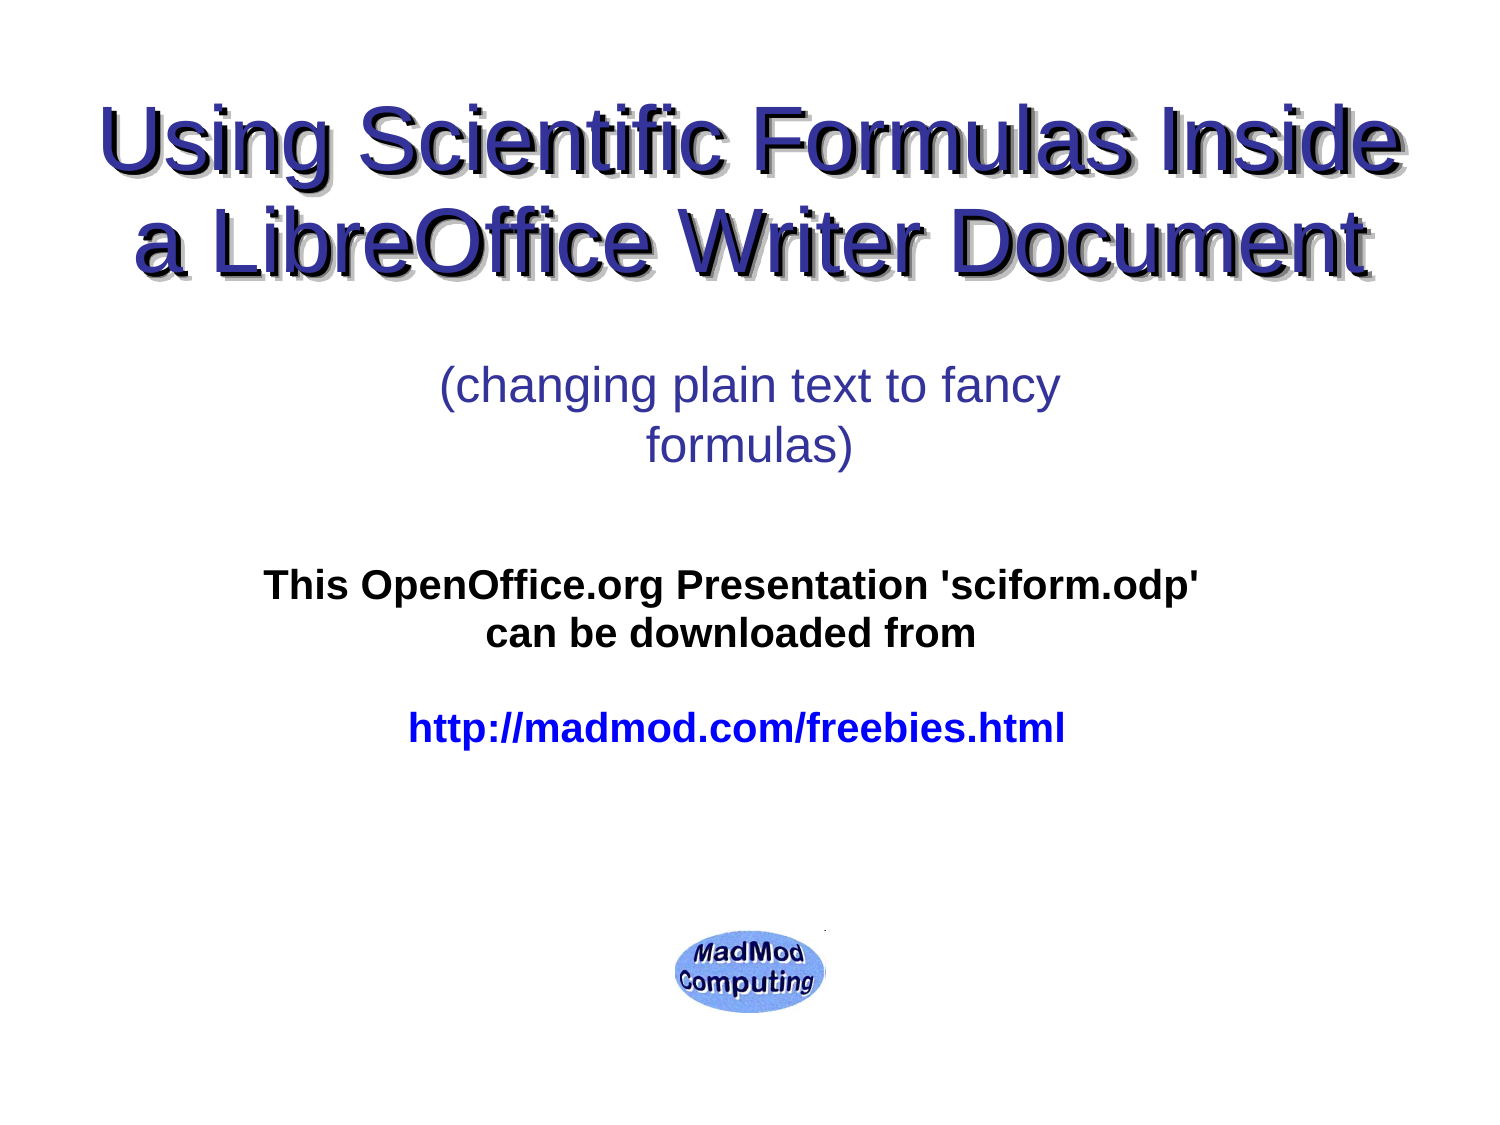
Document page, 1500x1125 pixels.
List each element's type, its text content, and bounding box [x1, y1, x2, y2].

text_box (changing plain text to fancy formulas) [375, 375, 1126, 451]
subtitle This OpenOffice.org Presentation 'sciform.odp' can be downloaded from http://madmod.com/freebies.html [112, 562, 1276, 768]
title Using Scientific Formulas Inside a LibreOffice Writer Document [75, 79, 1426, 300]
picture [675, 930, 826, 1013]
